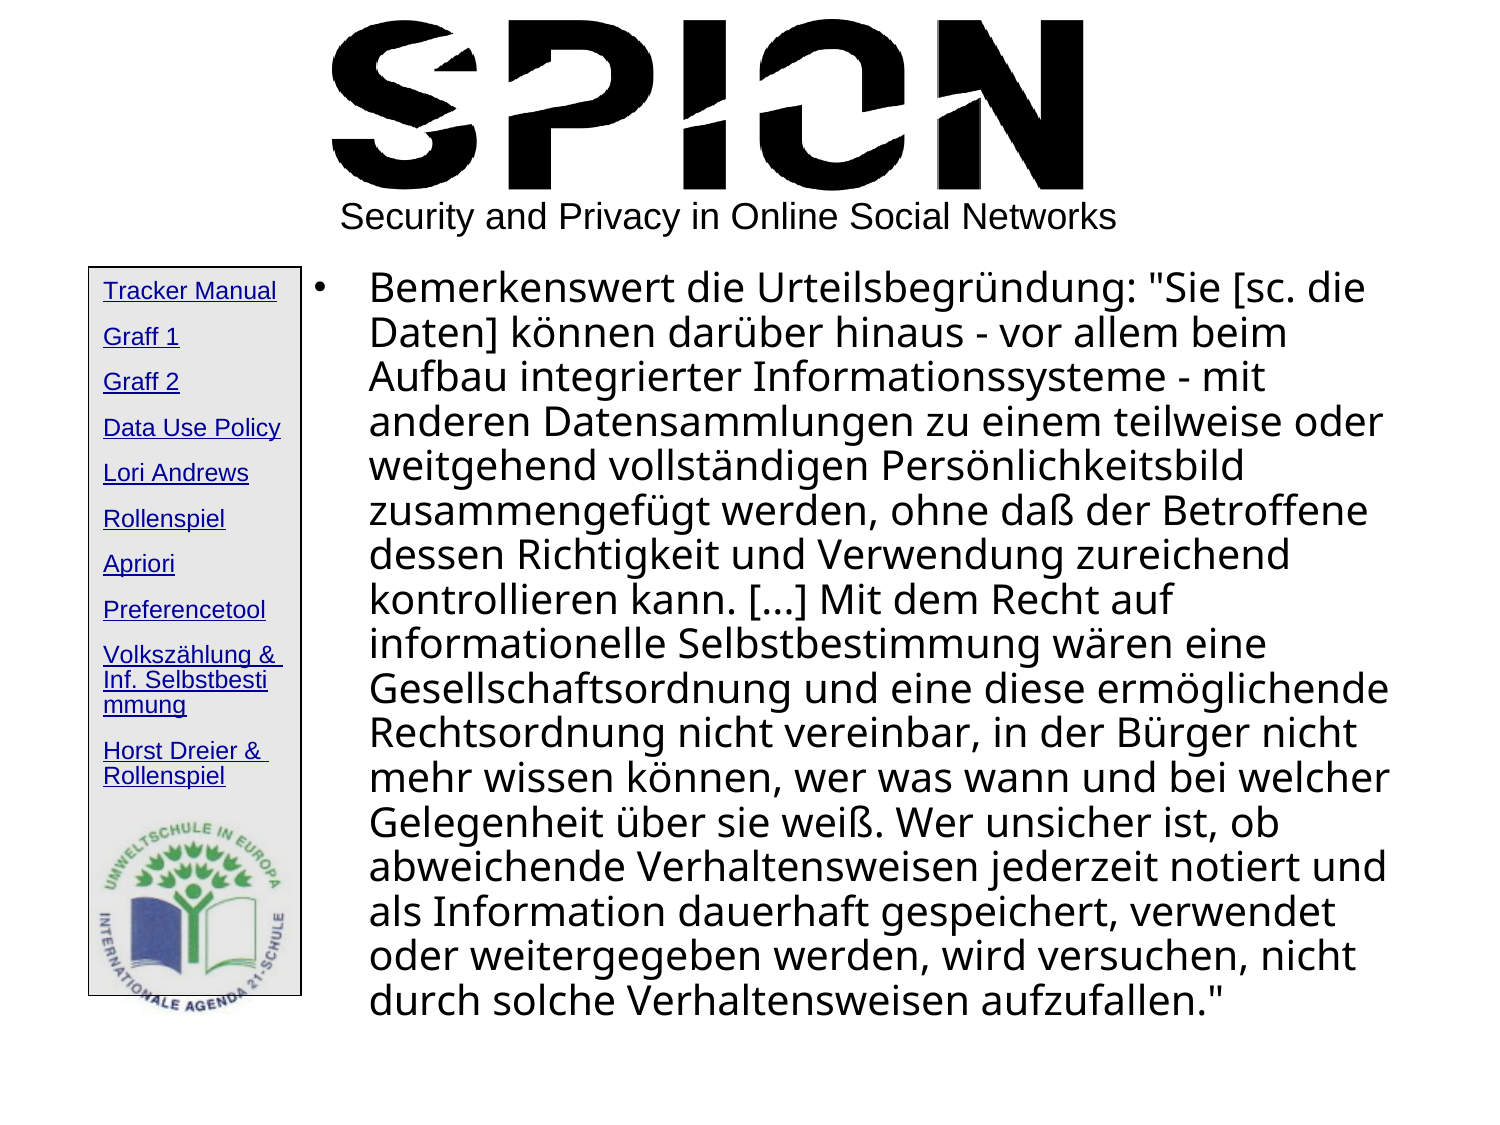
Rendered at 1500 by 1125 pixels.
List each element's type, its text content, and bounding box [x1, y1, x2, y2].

picture [324, 0, 1093, 208]
picture [88, 996, 293, 1024]
list Bemerkenswert die Urteilsbegründung: "Sie [sc. die Daten] können darüber hinaus - vor allem beim Aufbau integrierter Informationssysteme - mit anderen Datensammlungen zu einem teilweise oder weitgehend vollständigen Persönlichkeitsbild zusammengefügt werden, ohne daß der Betroffene dessen Richtigkeit und Verwendung zureichend kontrollieren kann. [...] Mit dem Recht auf informationelle Selbstbestimmung wären eine Gesellschaftsordnung und eine diese ermöglichende Rechtsordnung nicht vereinbar, in der Bürger nicht mehr wissen können, wer was wann und bei welcher Gelegenheit über sie weiß. Wer unsicher ist, ob abweichende Verhaltensweisen jederzeit notiert und als Information dauerhaft gespeichert, verwendet oder weitergegeben werden, wird versuchen, nicht durch solche Verhaltensweisen aufzufallen." [312, 267, 1411, 1026]
